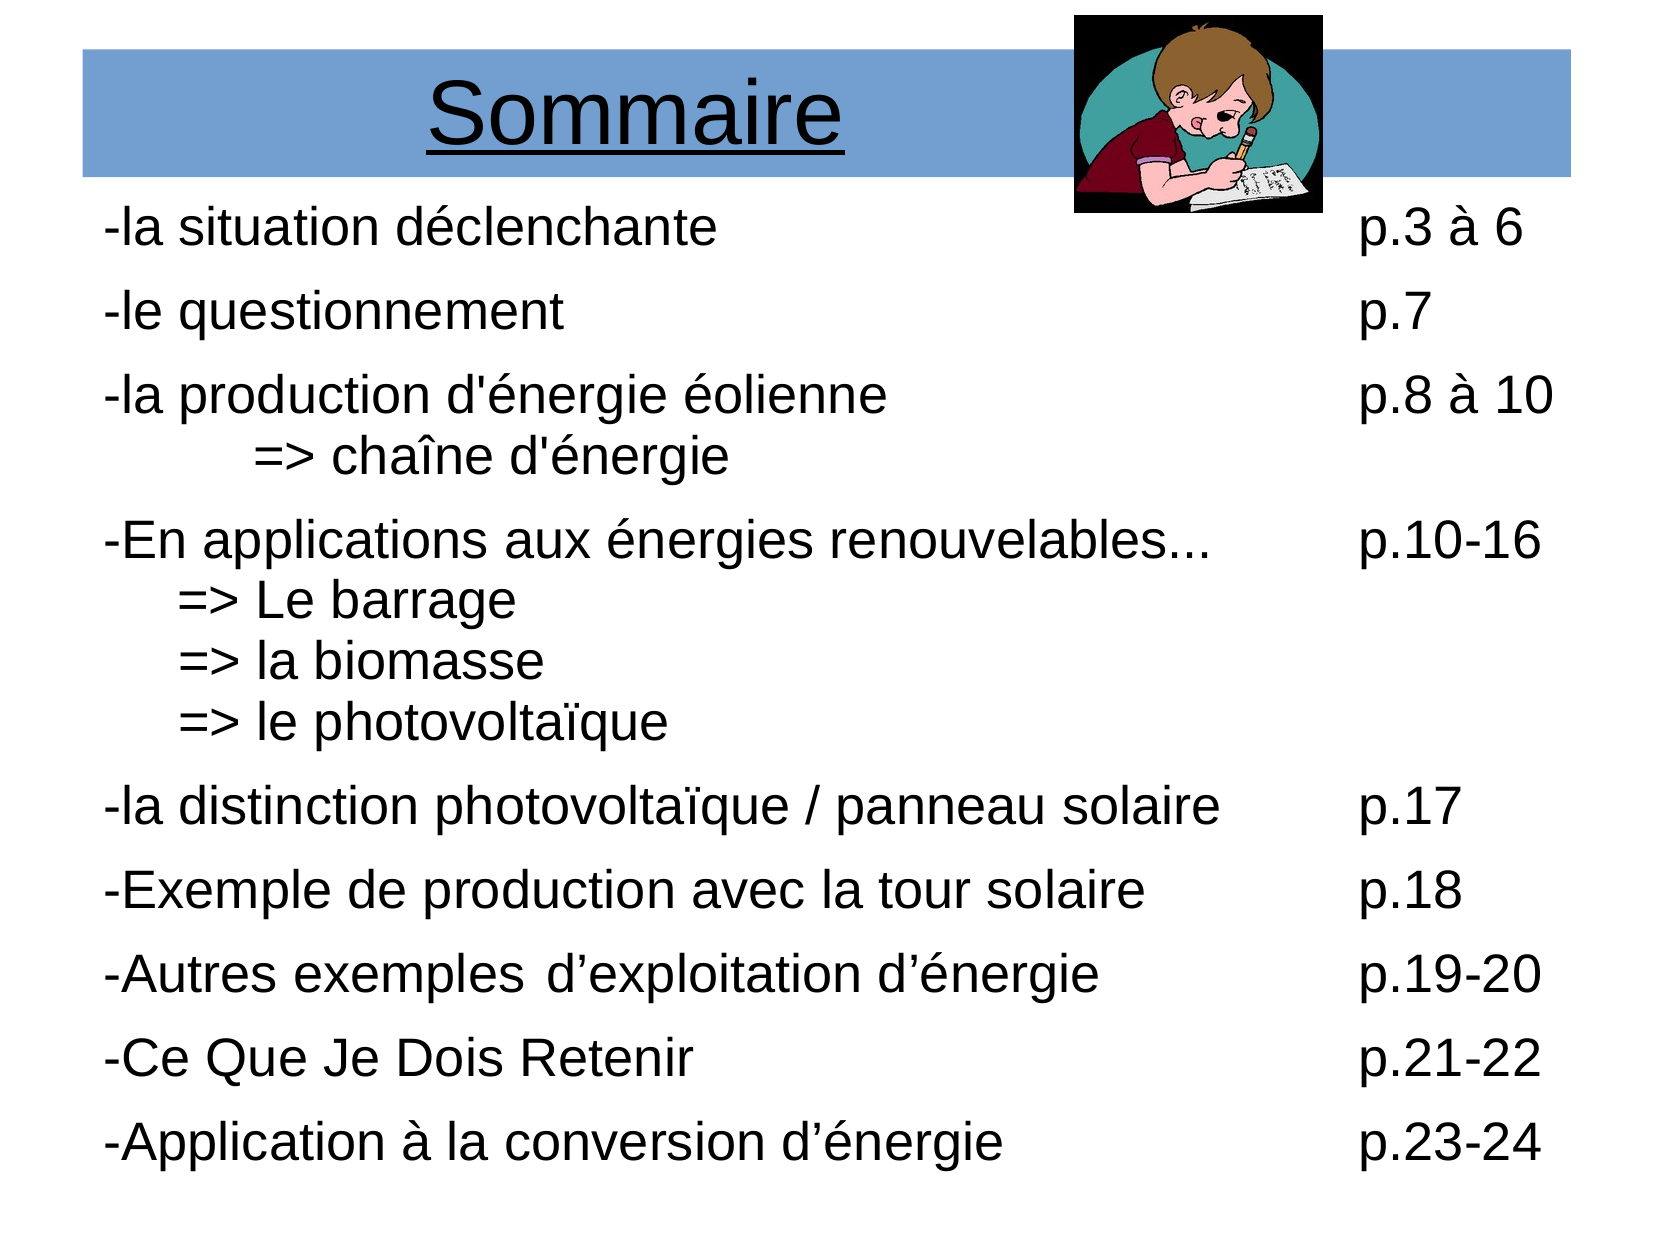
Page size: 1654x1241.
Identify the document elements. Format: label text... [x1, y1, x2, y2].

title Sommaire [82, 49, 1074, 178]
title Sommaire [1323, 49, 1571, 178]
text_box -la situation déclenchante p.3 à 6 -le questionnement p.7 -la production d'énergie éolienne p.8 à 10 => chaîne d'énergie -En applications aux énergies renouvelables... p.10-16 => Le barrage => la biomasse => le photovoltaïque -la distinction photovoltaïque / panneau solaire p.17 -Exemple de production avec la tour solaire p.18 -Autres exemples d’exploitation d’énergie p.19-20 -Ce Que Je Dois Retenir p.21-22 -Application à la conversion d’énergie p.23-24 [88, 188, 1601, 1180]
picture [1074, 15, 1323, 213]
